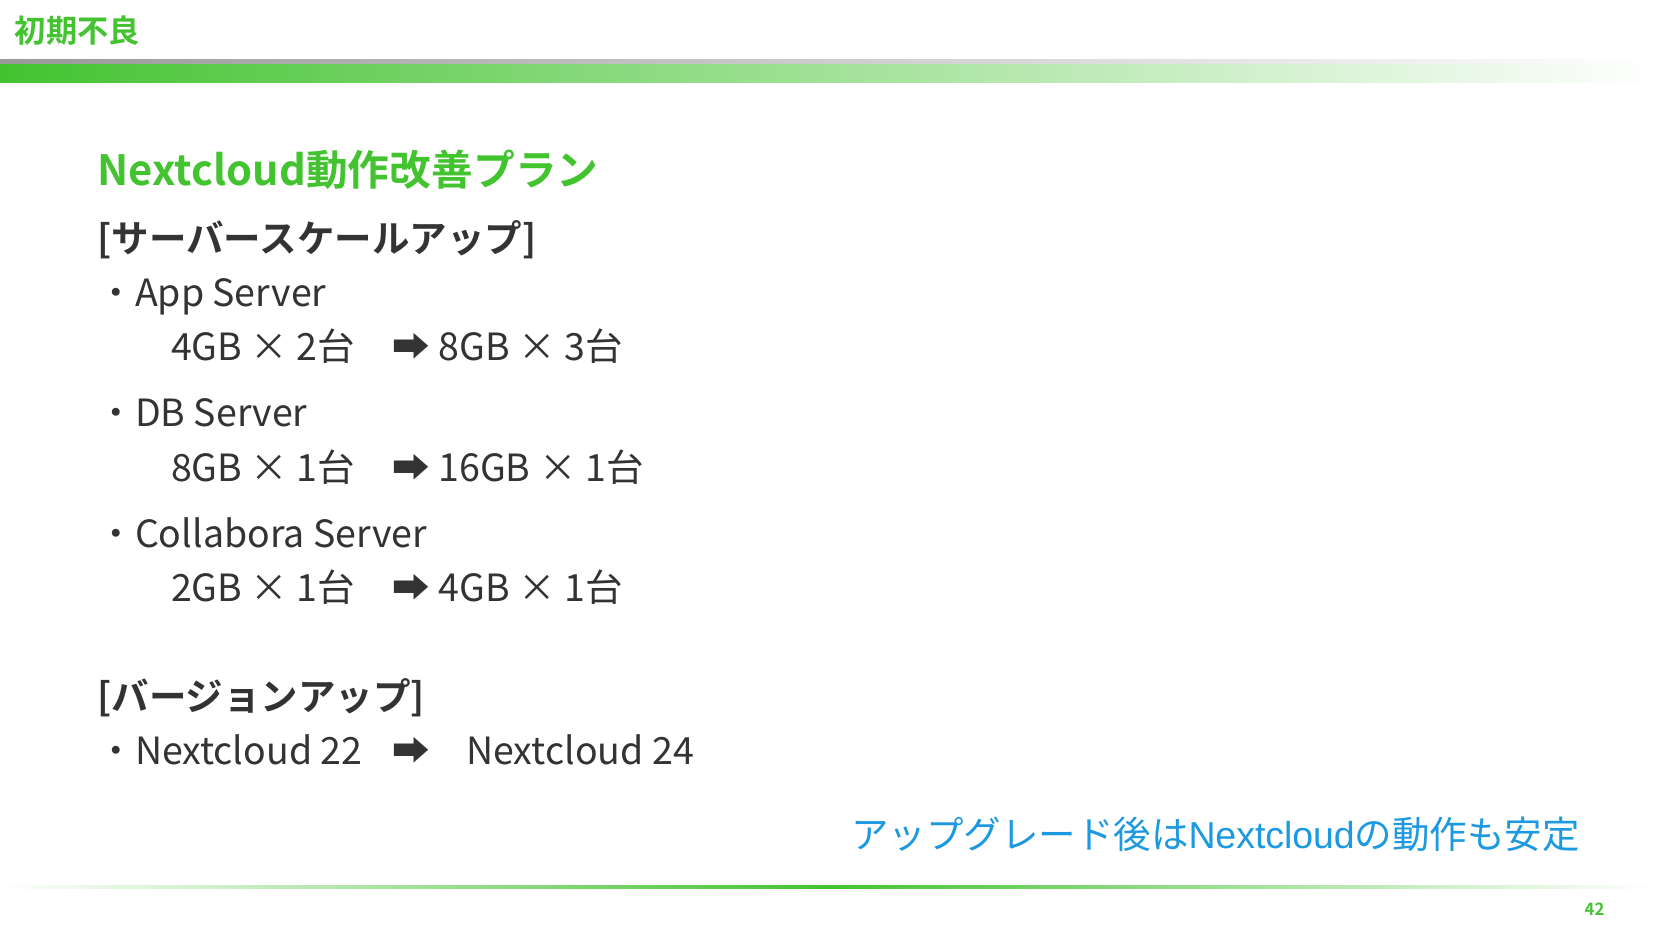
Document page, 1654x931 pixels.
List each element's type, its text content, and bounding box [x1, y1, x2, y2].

text_box Nextcloud動作改善プラン [サーバースケールアップ] ・App Server 4GB × 2台 ➡ 8GB × 3台 ・DB Server 8GB × 1台 ➡ 16GB × 1台 ・Collabora Server 2GB × 1台 ➡ 4GB × 1台 [バージョンアップ] ・Nextcloud 22 ➡ Nextcloud 24 [82, 129, 1459, 783]
text_box 初期不良 [0, 0, 1376, 59]
text_box [0, 59, 1654, 83]
text_box <番号> [1535, 888, 1654, 928]
text_box [0, 885, 1654, 889]
text_box アップグレード後はNextcloudの動作も安定 [88, 797, 1595, 867]
